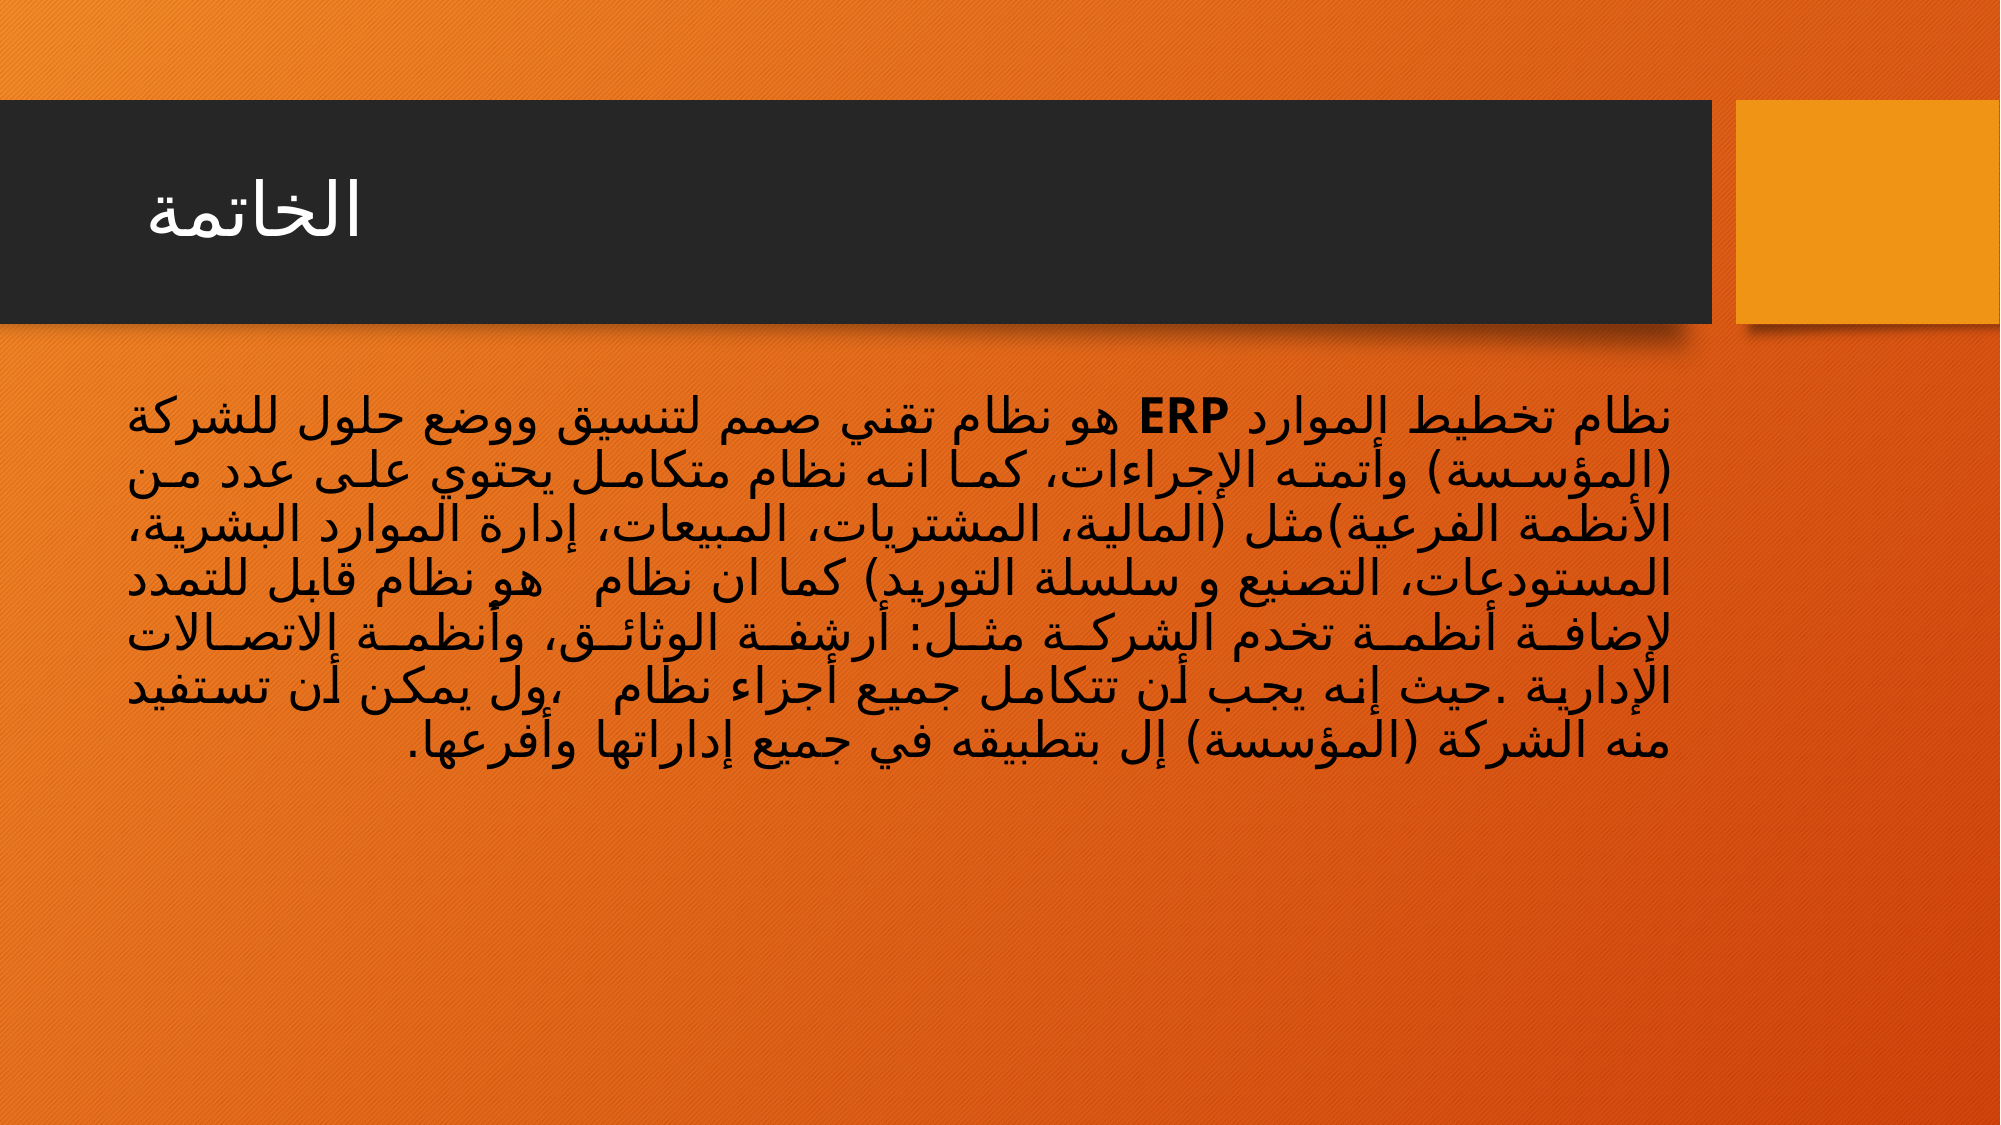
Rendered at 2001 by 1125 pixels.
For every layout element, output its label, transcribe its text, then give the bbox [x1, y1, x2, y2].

list نظام تخطيط الموارد ERP هو نظام تقني صمم لتنسيق ووضع حلول للشركة (المؤسسة) وأتمته الإجراءات، كما انه نظام متكامل يحتوي على عدد من الأنظمة الفرعية)مثل (المالية، المشتريات، المبيعات، إدارة الموارد البشرية، المستودعات، التصنيع و سلسلة التوريد) كما ان نظام هو نظام قابل للتمدد لإضافة أنظمة تخدم الشركة مثل: أرشفة الوثائق، وأنظمة الاتصالات الإدارية .حيث إنه يجب أن تتكامل جميع أجزاء نظام ،ول يمكن أن تستفيد منه الشركة (المؤسسة) إل بتطبيقه في جميع إداراتها وأفرعها. [111, 383, 1689, 974]
title الخاتمة [111, 123, 1689, 301]
